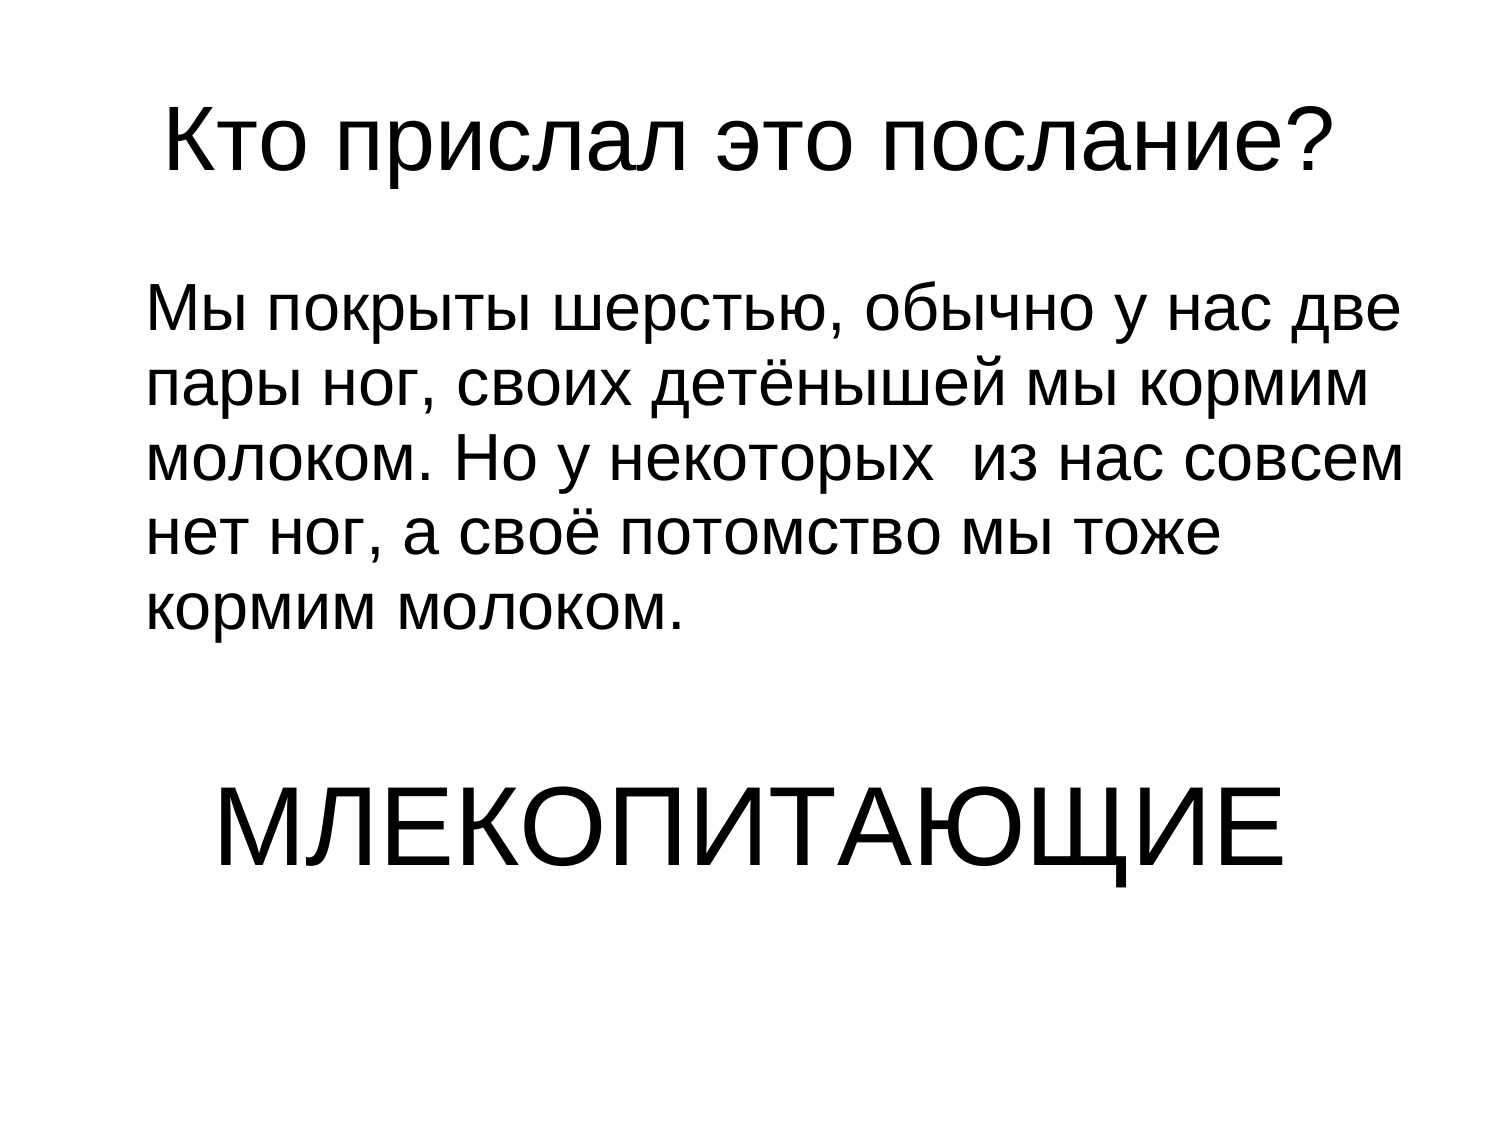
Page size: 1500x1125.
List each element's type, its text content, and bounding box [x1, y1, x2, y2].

title Кто прислал это послание? [75, 45, 1426, 233]
list Мы покрыты шерстью, обычно у нас две пары ног, своих детёнышей мы кормим молоком. Но у некоторых из нас совсем нет ног, а своё потомство мы тоже кормим молоком. МЛЕКОПИТАЮЩИЕ [75, 262, 1426, 1006]
